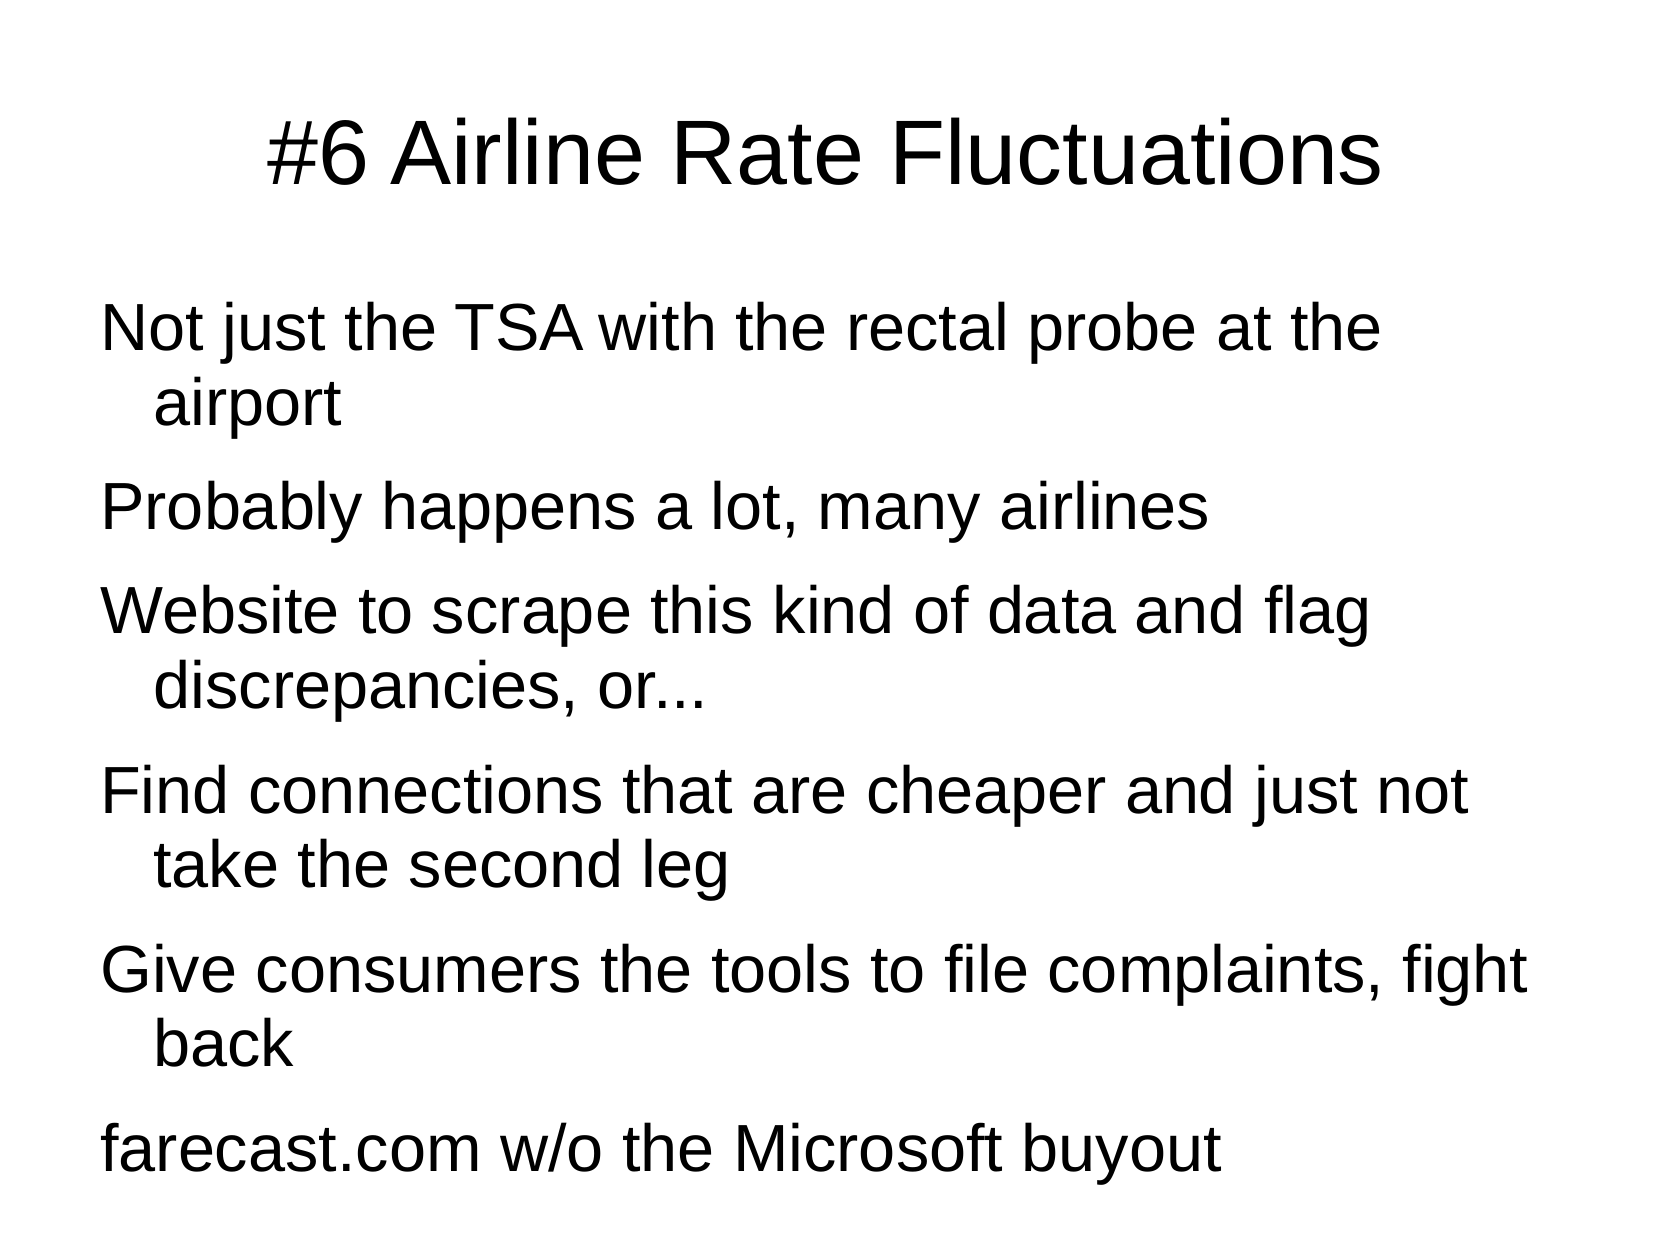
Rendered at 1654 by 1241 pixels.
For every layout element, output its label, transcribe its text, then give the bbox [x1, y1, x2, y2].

title #6 Airline Rate Fluctuations [82, 49, 1571, 257]
list Not just the TSA with the rectal probe at the airport Probably happens a lot, many airlines Website to scrape this kind of data and flag discrepancies, or... Find connections that are cheaper and just not take the second leg Give consumers the tools to file complaints, fight back farecast.com w/o the Microsoft buyout [82, 290, 1571, 1186]
